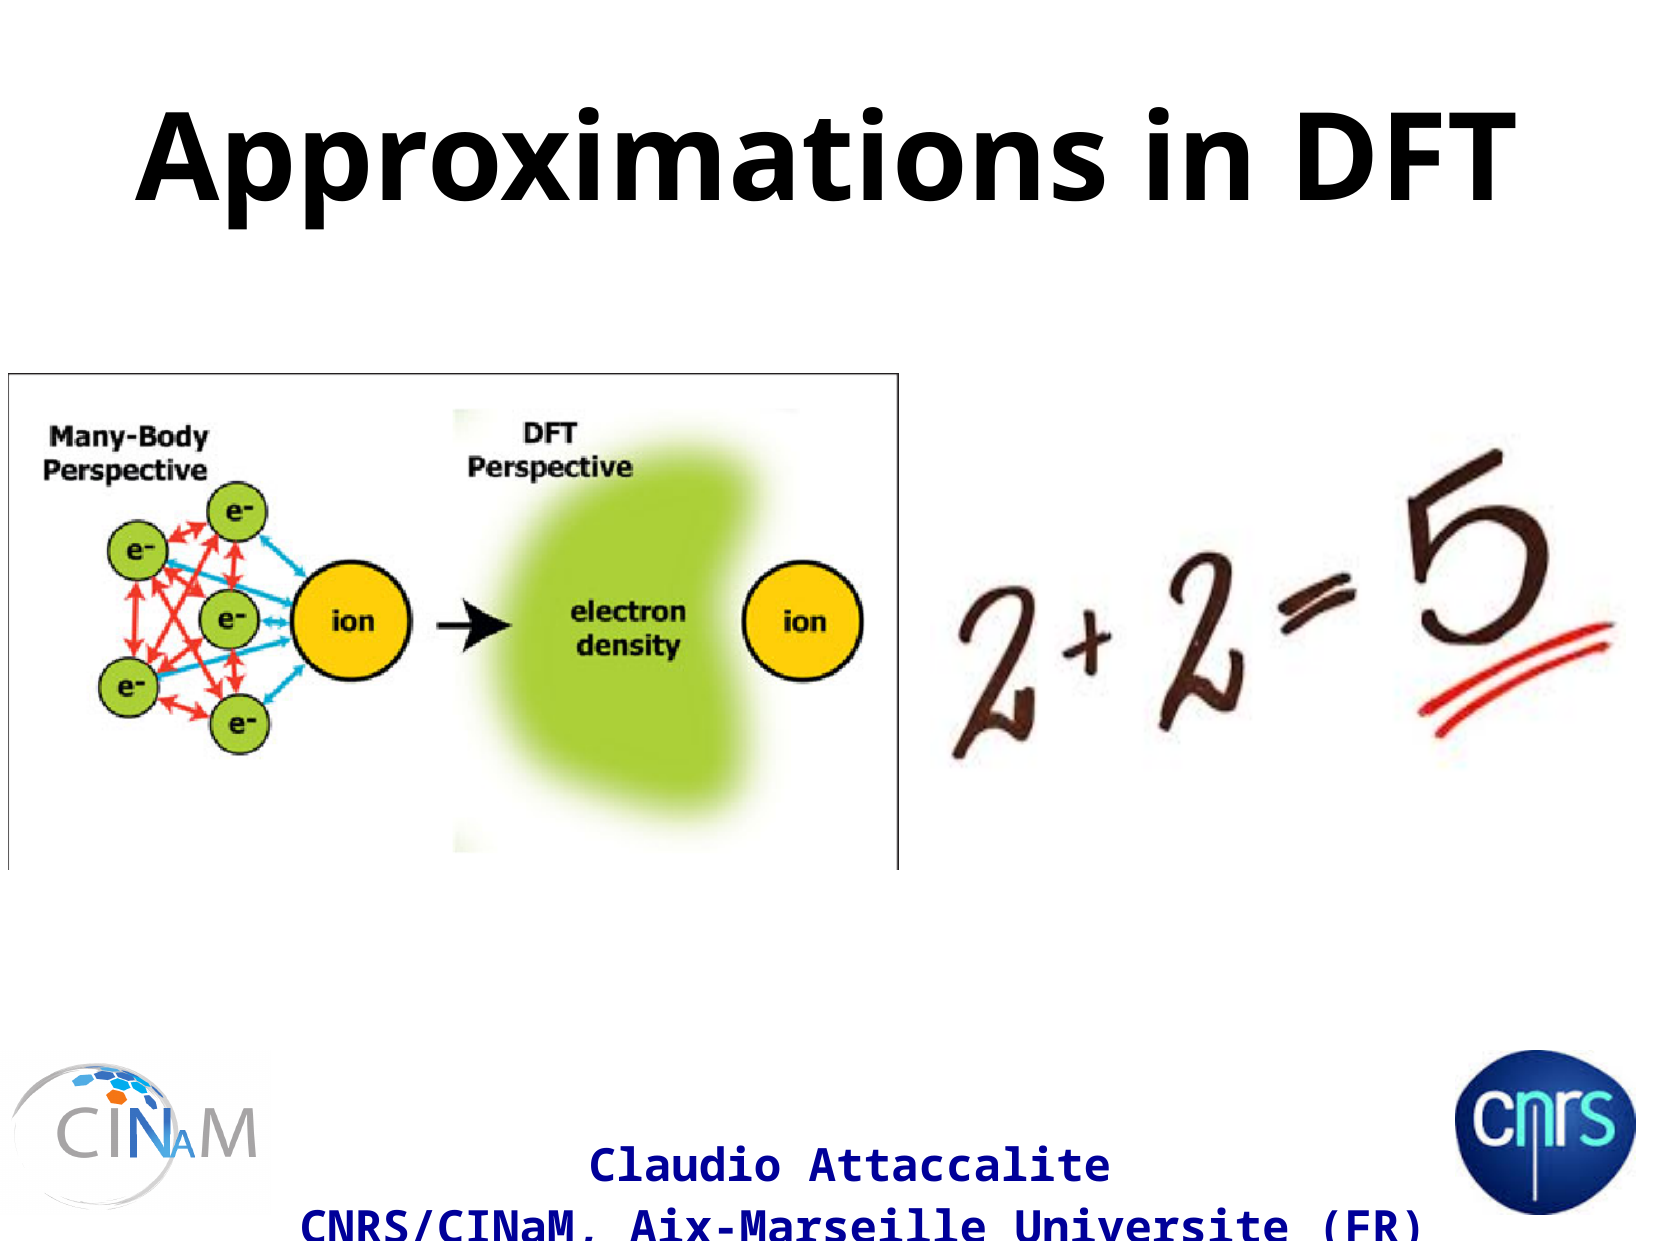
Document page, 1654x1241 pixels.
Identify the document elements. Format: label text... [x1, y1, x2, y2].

picture [8, 373, 899, 871]
text_box Claudio Attaccalite CNRS/CINaM, Aix-Marseille Universite (FR) [278, 1124, 1449, 1232]
title Approximations in DFT [82, 49, 1571, 257]
picture [930, 387, 1626, 871]
picture [1455, 1050, 1636, 1216]
picture [0, 1050, 271, 1216]
